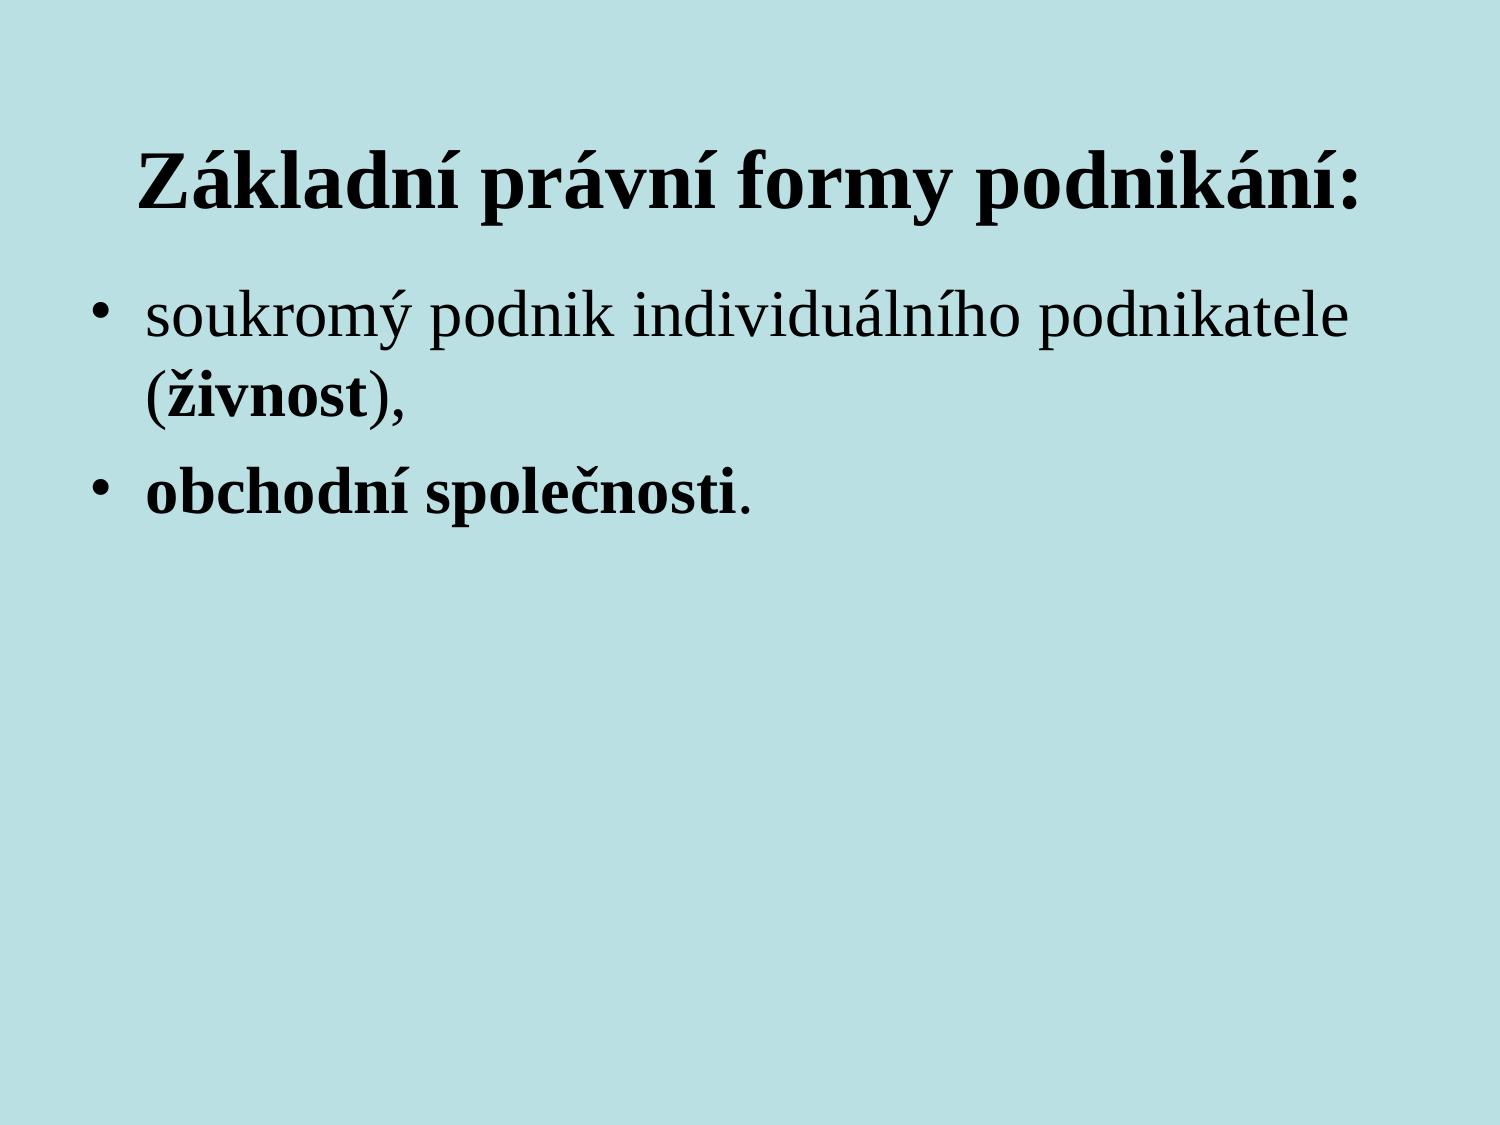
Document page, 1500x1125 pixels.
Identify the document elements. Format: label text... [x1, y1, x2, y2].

title Základní právní formy podnikání: [75, 44, 1426, 233]
list soukromý podnik individuálního podnikatele (živnost), obchodní společnosti. [75, 262, 1426, 984]
